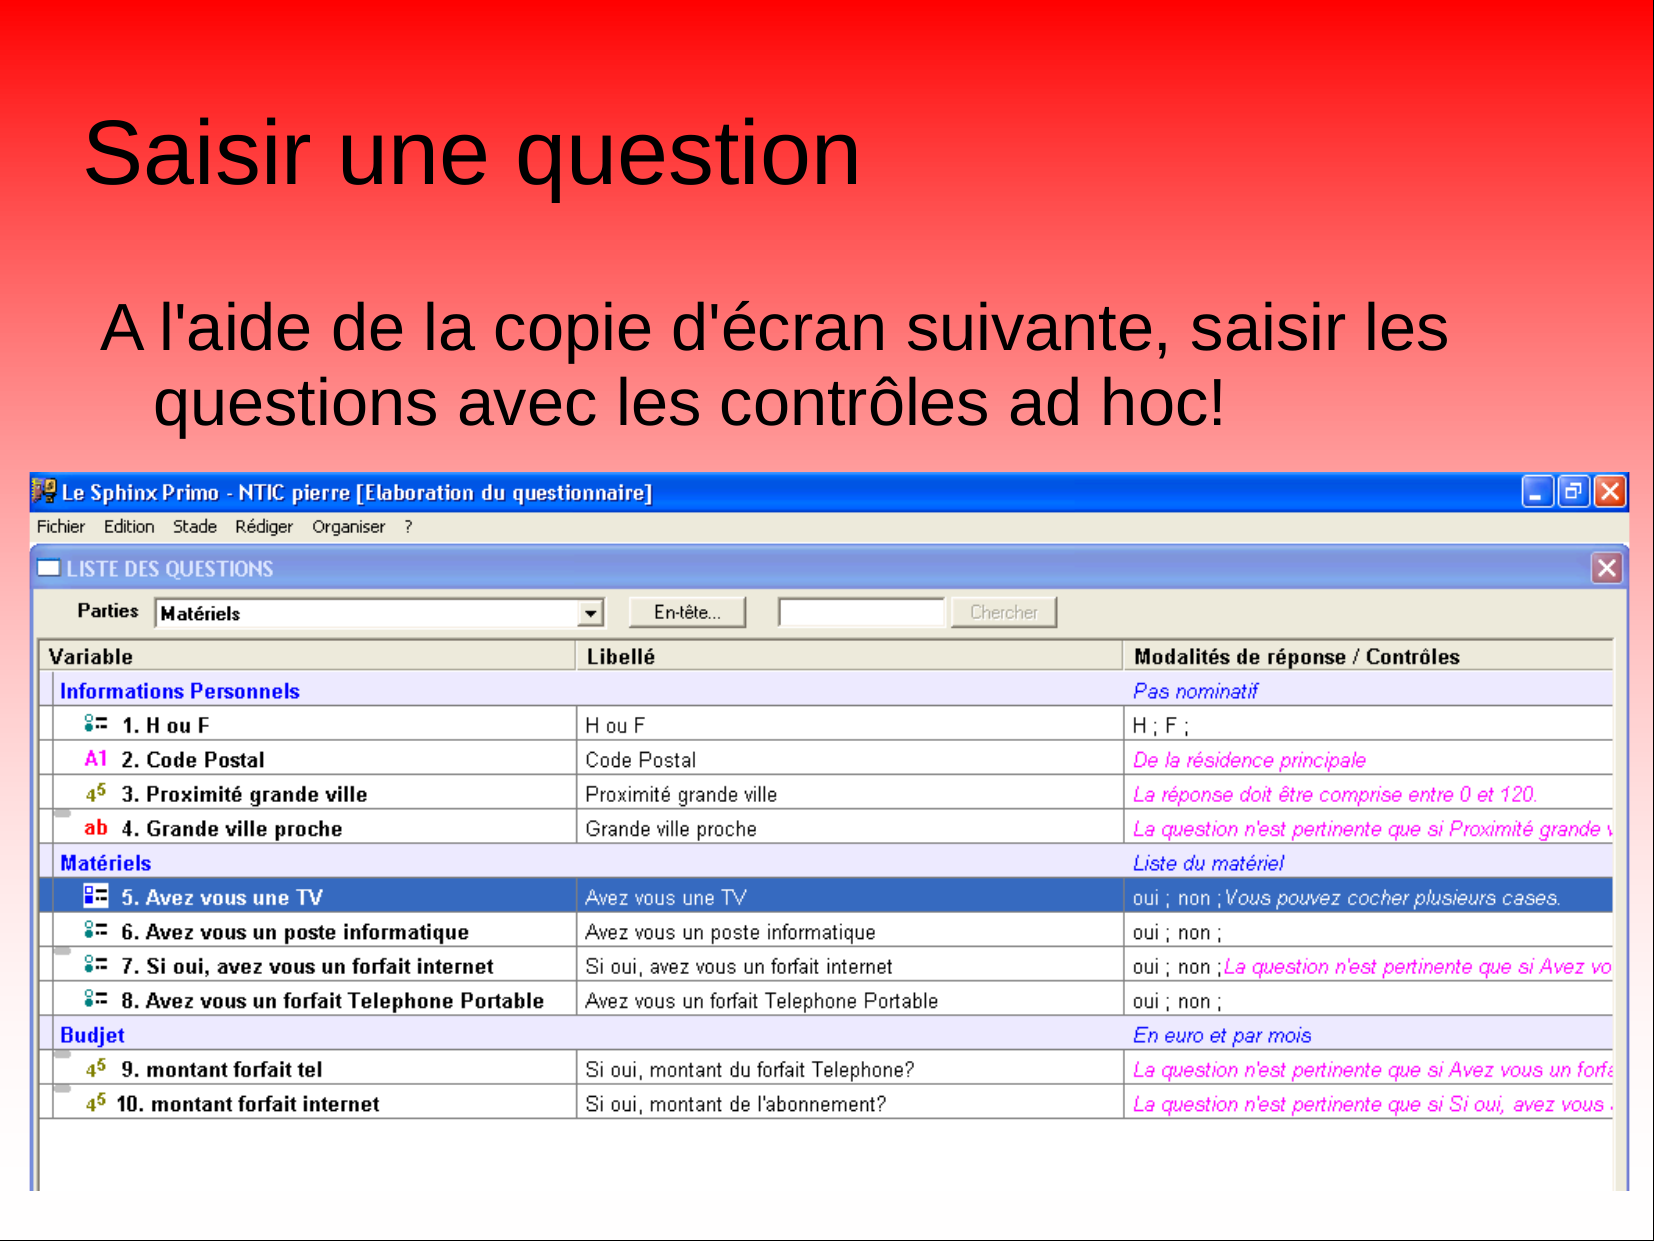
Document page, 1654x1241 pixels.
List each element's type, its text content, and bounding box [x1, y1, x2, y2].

picture [29, 472, 1630, 1191]
list A l'aide de la copie d'écran suivante, saisir les questions avec les contrôles ad hoc! [82, 290, 1571, 443]
title Saisir une question [82, 49, 1571, 257]
